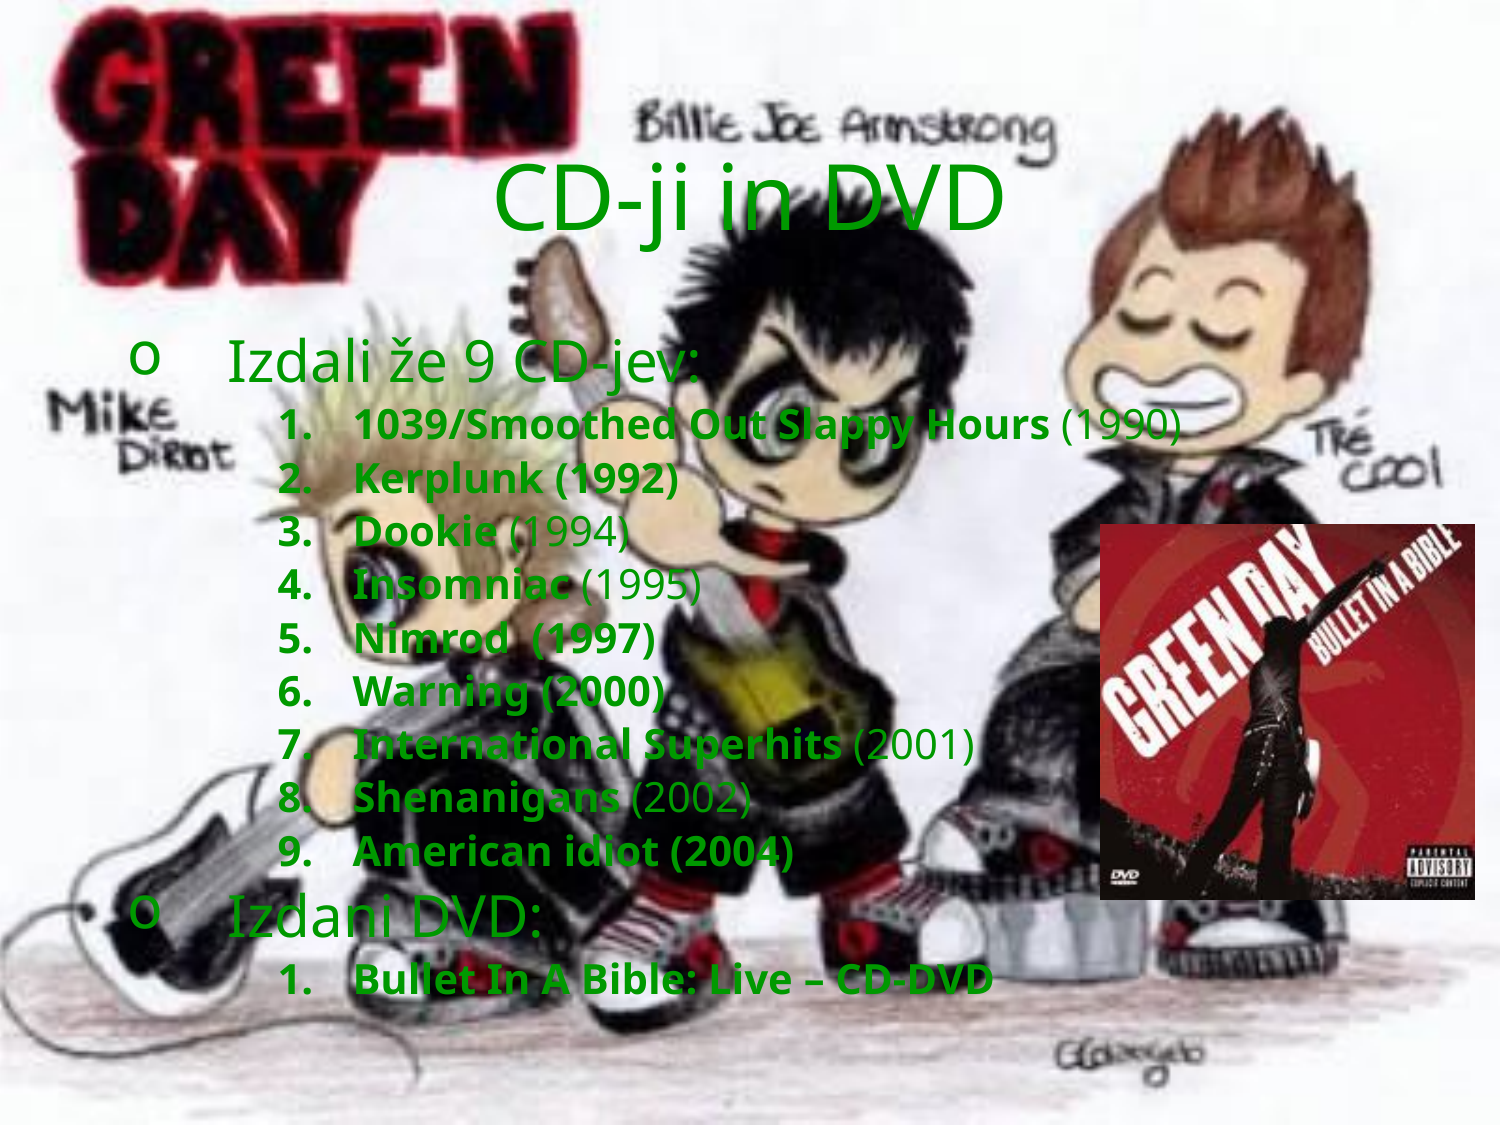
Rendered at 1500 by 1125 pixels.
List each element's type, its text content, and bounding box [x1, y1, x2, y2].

picture [0, 0, 1500, 1125]
title CD-ji in DVD [112, 99, 1388, 288]
list Izdali že 9 CD-jev: 1039/Smoothed Out Slappy Hours (1990) Kerplunk (1992) Dookie (1994) Insomniac (1995) Nimrod (1997) Warning (2000) International Superhits (2001) Shenanigans (2002) American idiot (2004) Izdani DVD: Bullet In A Bible: Live – CD-DVD [112, 324, 1388, 1000]
